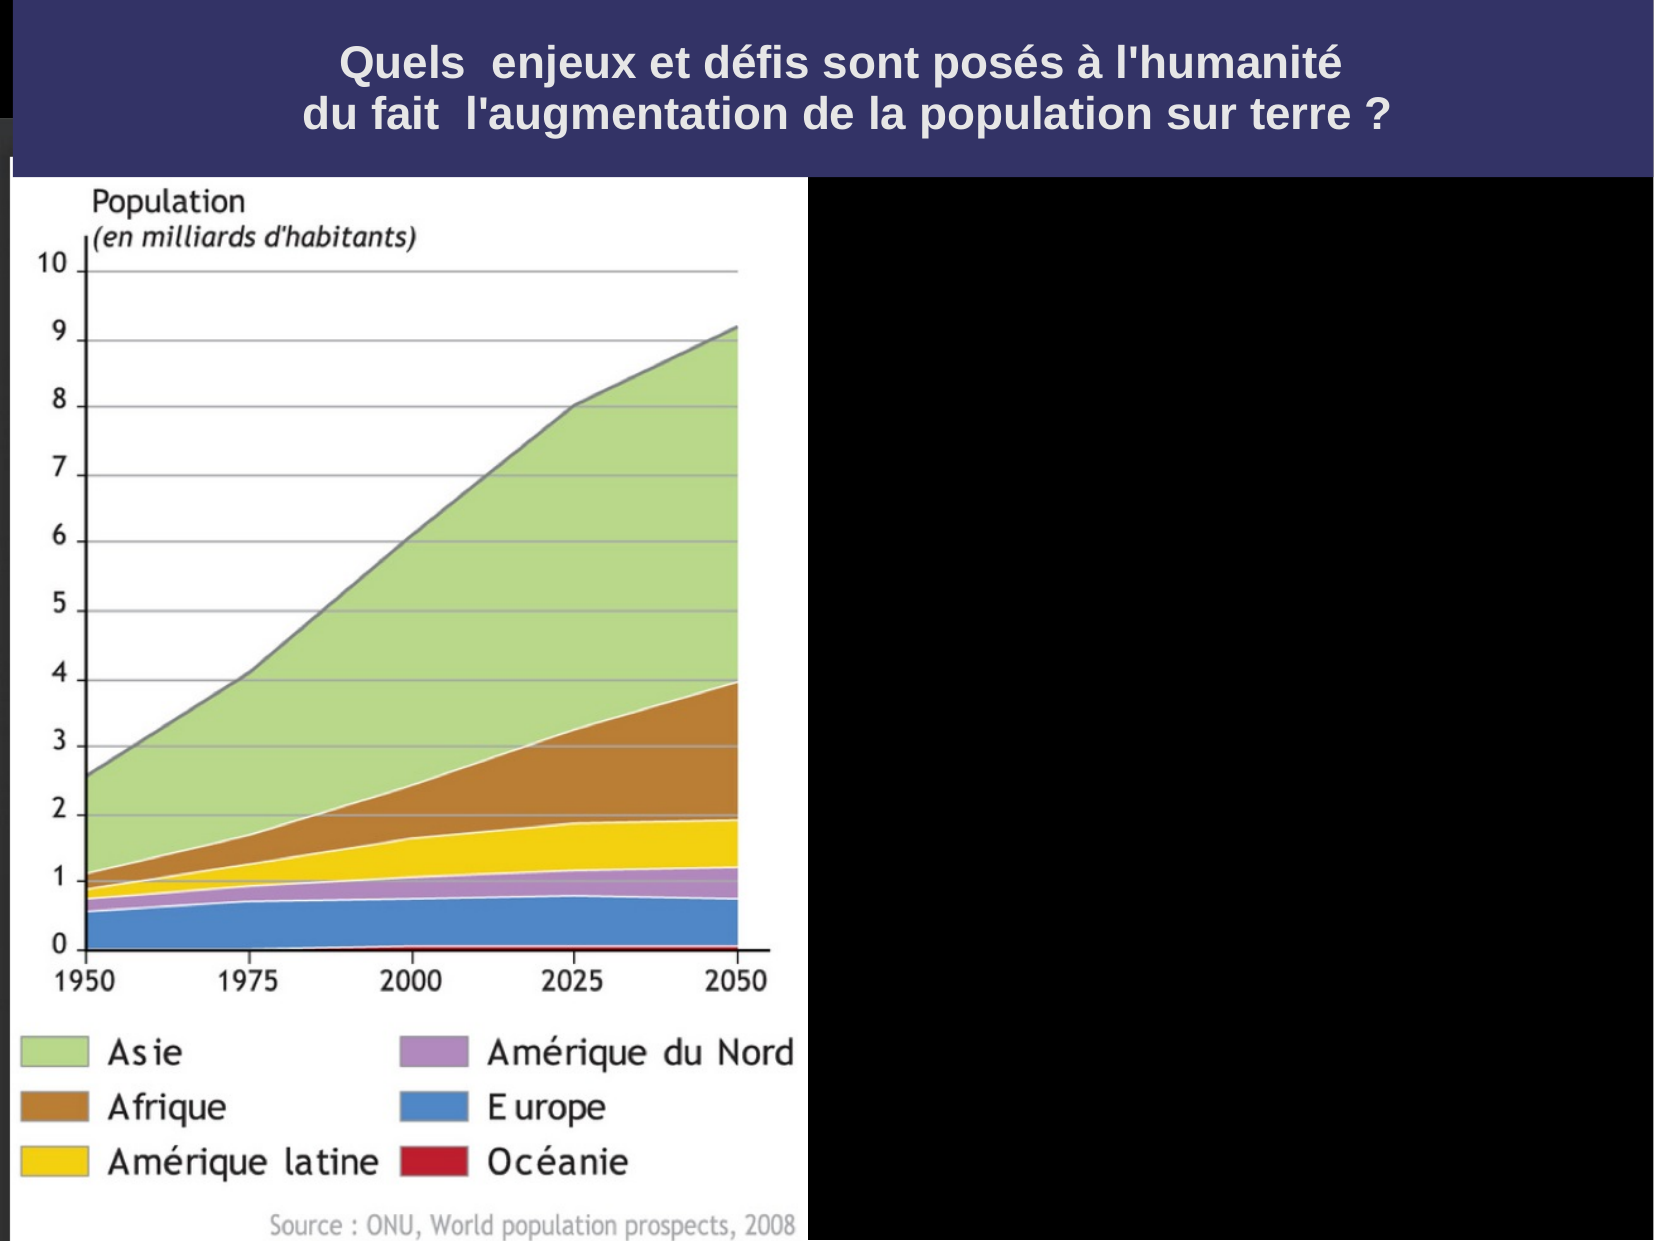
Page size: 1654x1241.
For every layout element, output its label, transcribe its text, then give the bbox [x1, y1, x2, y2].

text_box Quels enjeux et défis sont posés à l'humanité du fait l'augmentation de la population sur terre ? [12, 0, 1654, 178]
picture [0, 118, 808, 1241]
